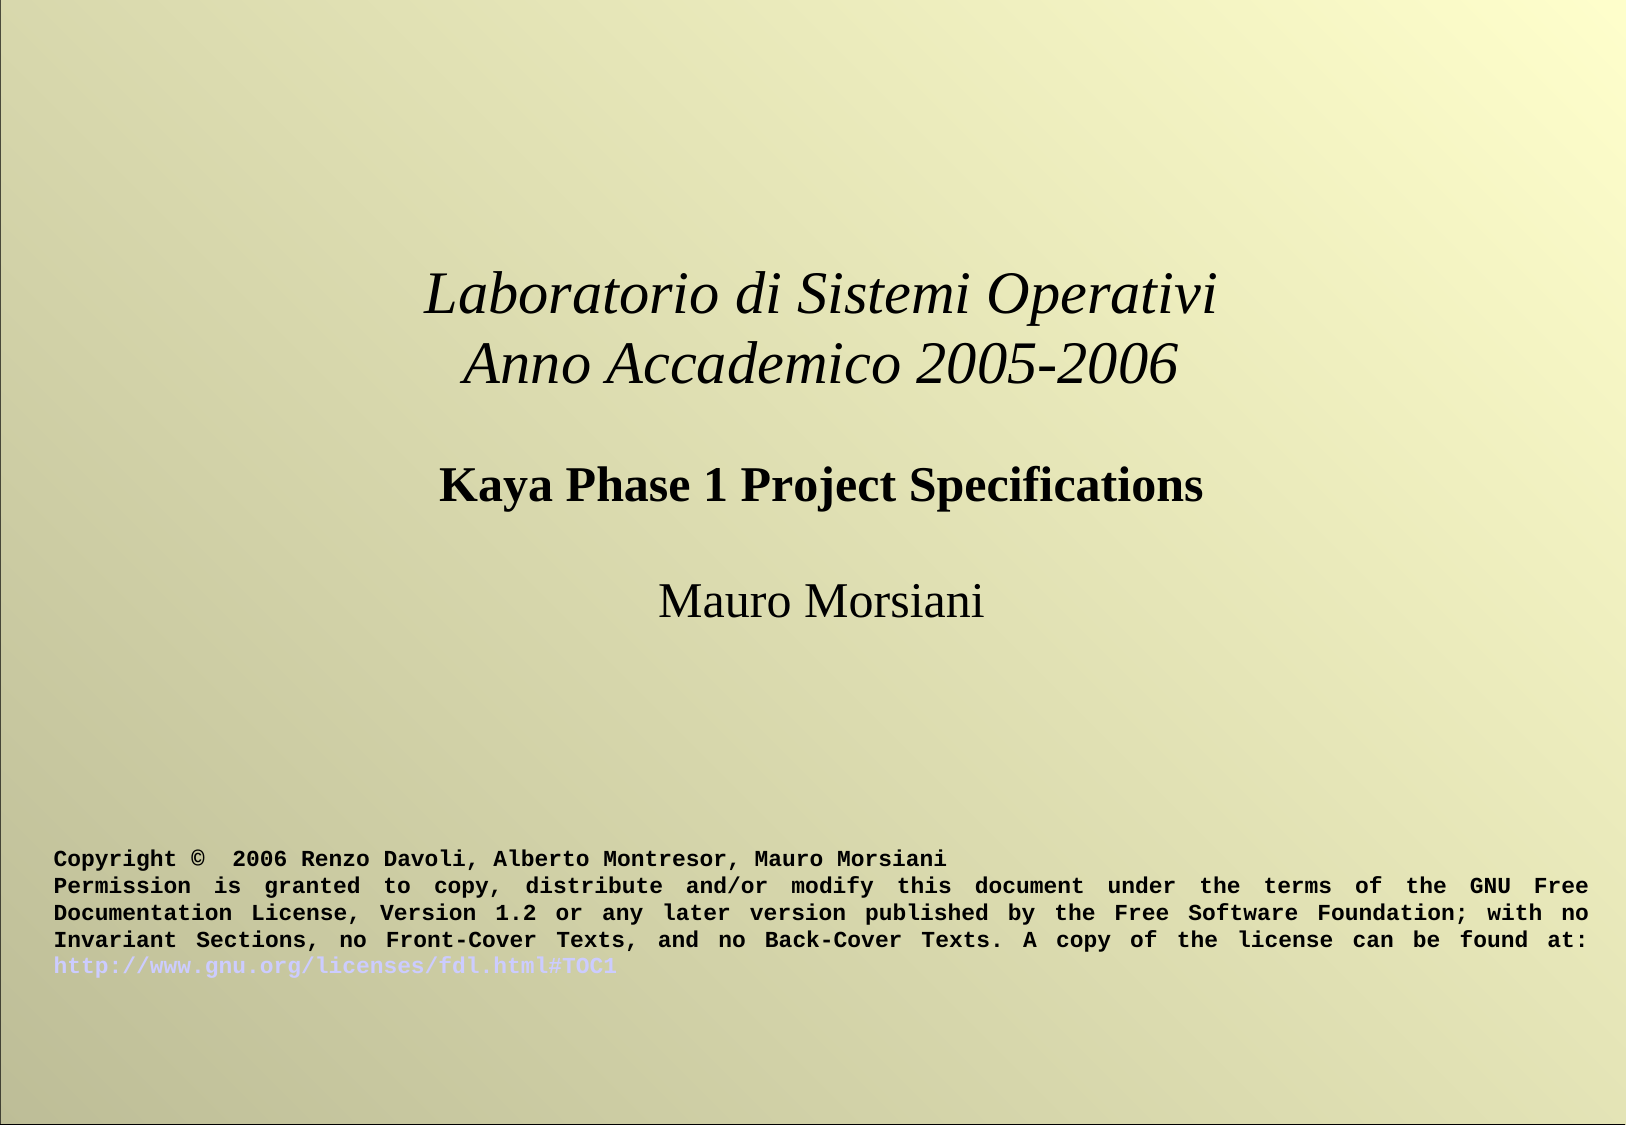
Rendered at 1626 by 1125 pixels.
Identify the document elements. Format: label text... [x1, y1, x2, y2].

text_box [0, 0, 1626, 1125]
text_box Laboratorio di Sistemi Operativi Anno Accademico 2005-2006 Kaya Phase 1 Project Specifications Mauro Morsiani Copyright © 2006 Renzo Davoli, Alberto Montresor, Mauro Morsiani Permission is granted to copy, distribute and/or modify this document under the terms of the GNU Free Documentation License, Version 1.2 or any later version published by the Free Software Foundation; with no Invariant Sections, no Front-Cover Texts, and no Back-Cover Texts. A copy of the license can be found at: http://www.gnu.org/licenses/fdl.html#TOC1 [53, 48, 1590, 1009]
